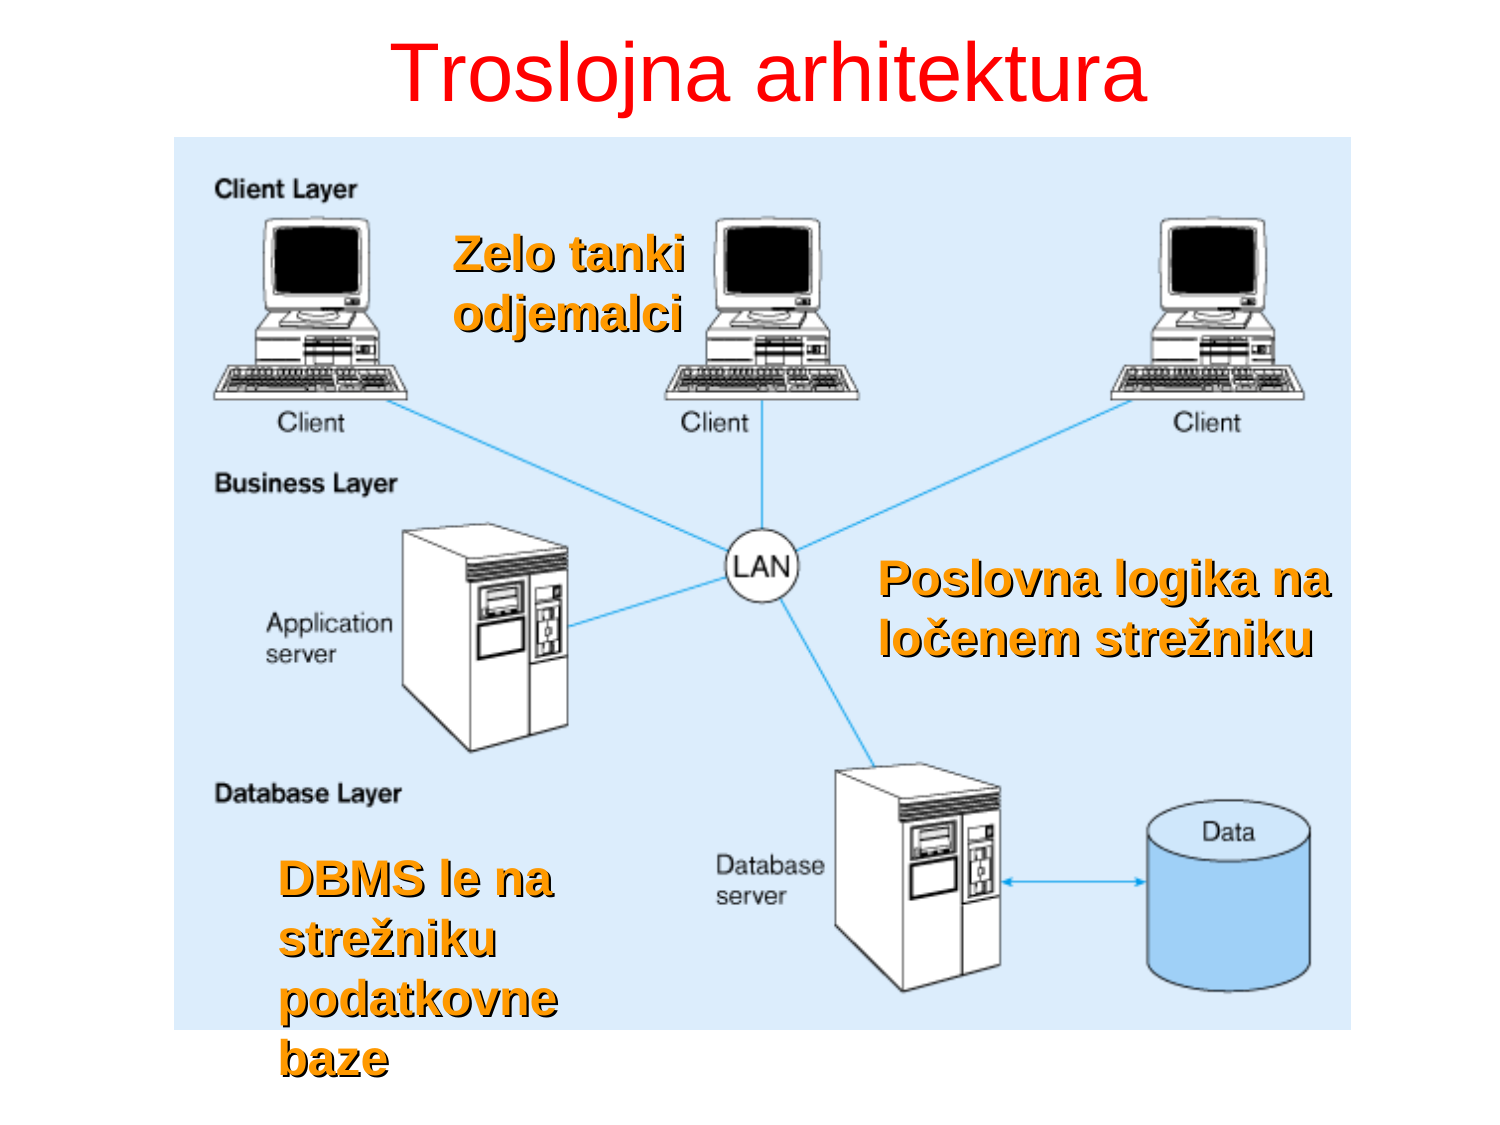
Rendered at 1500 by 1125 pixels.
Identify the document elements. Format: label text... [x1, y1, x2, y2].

picture [174, 137, 1351, 1030]
text_box DBMS le na strežniku podatkovne baze [262, 837, 663, 1093]
text_box Zelo tanki odjemalci [437, 212, 775, 348]
text_box Poslovna logika na ločenem strežniku [862, 537, 1353, 673]
text_box Troslojna arhitektura [374, 10, 1164, 126]
